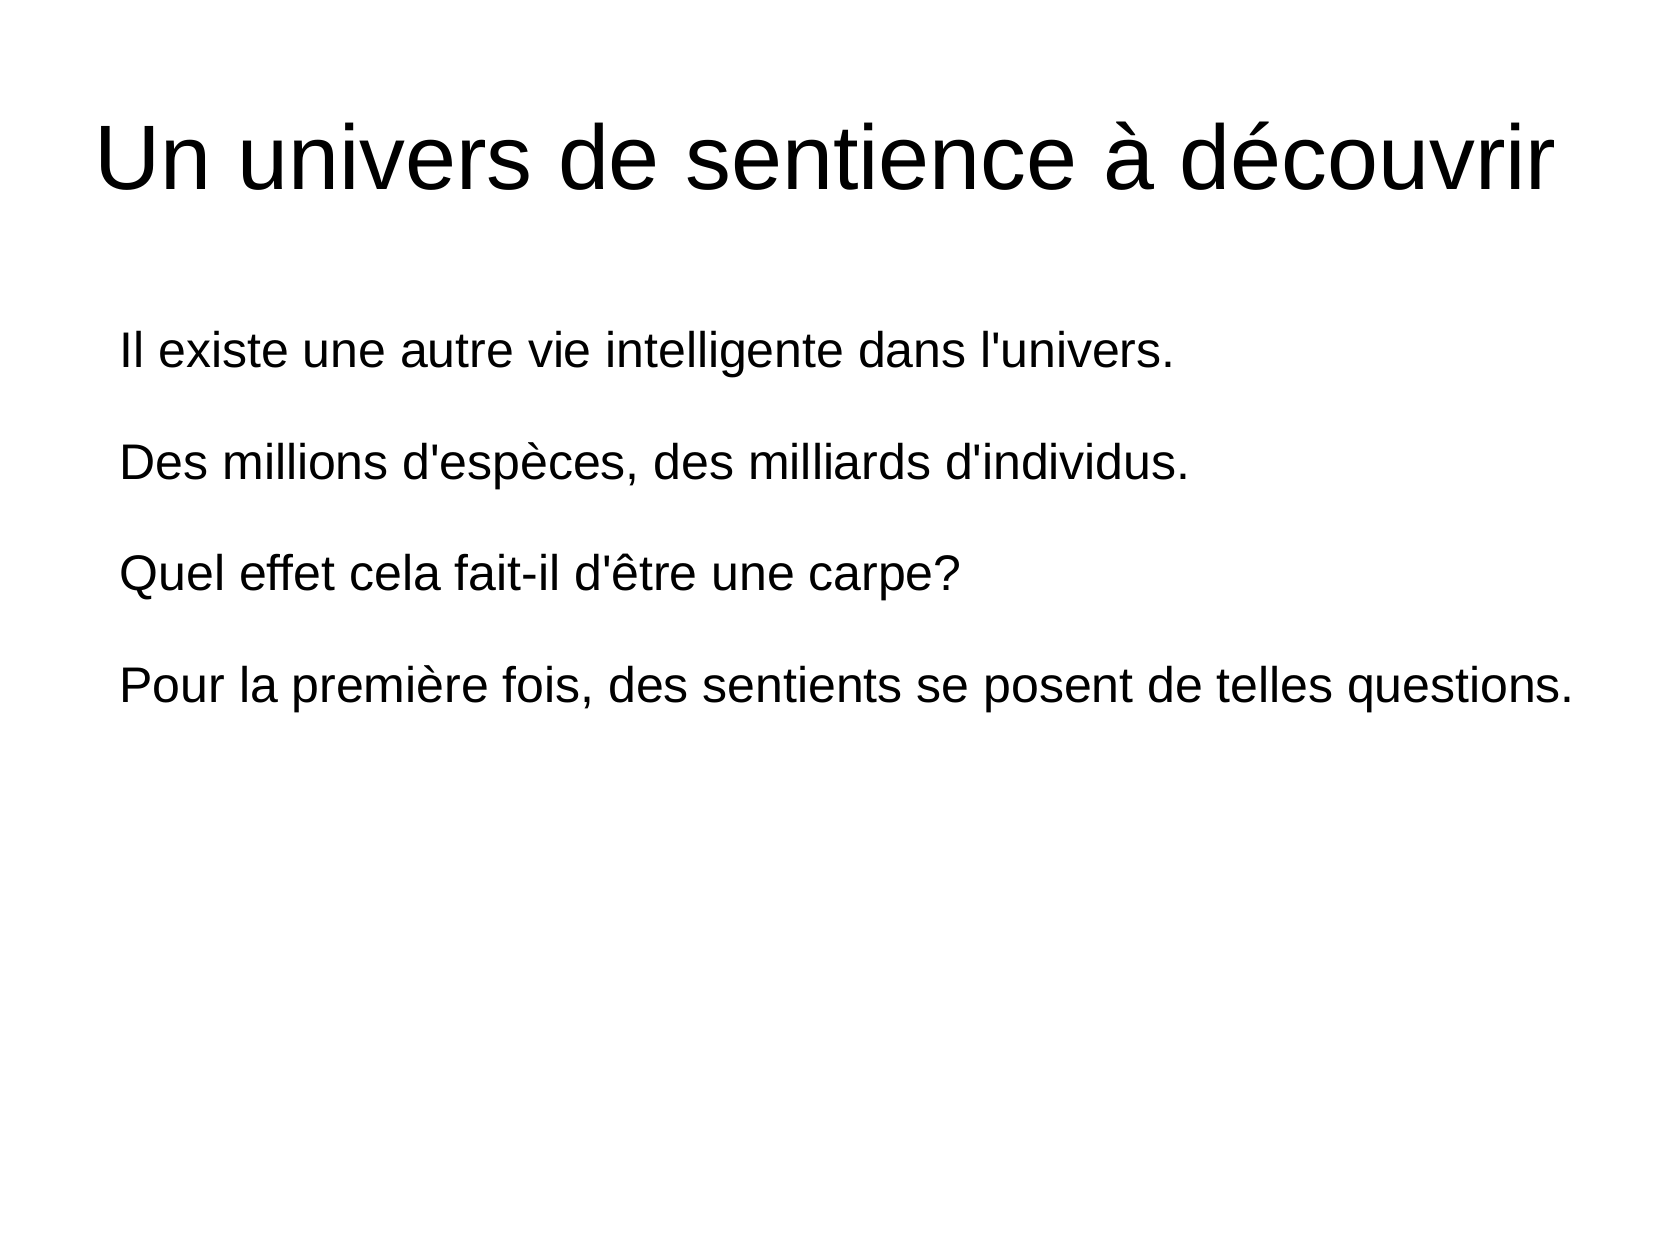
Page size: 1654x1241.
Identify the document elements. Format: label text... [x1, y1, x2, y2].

title Un univers de sentience à découvrir [82, 49, 1571, 257]
text_box Il existe une autre vie intelligente dans l'univers. Des millions d'espèces, des milliards d'individus. Quel effet cela fait-il d'être une carpe? Pour la première fois, des sentients se posent de telles questions. [105, 315, 1531, 776]
